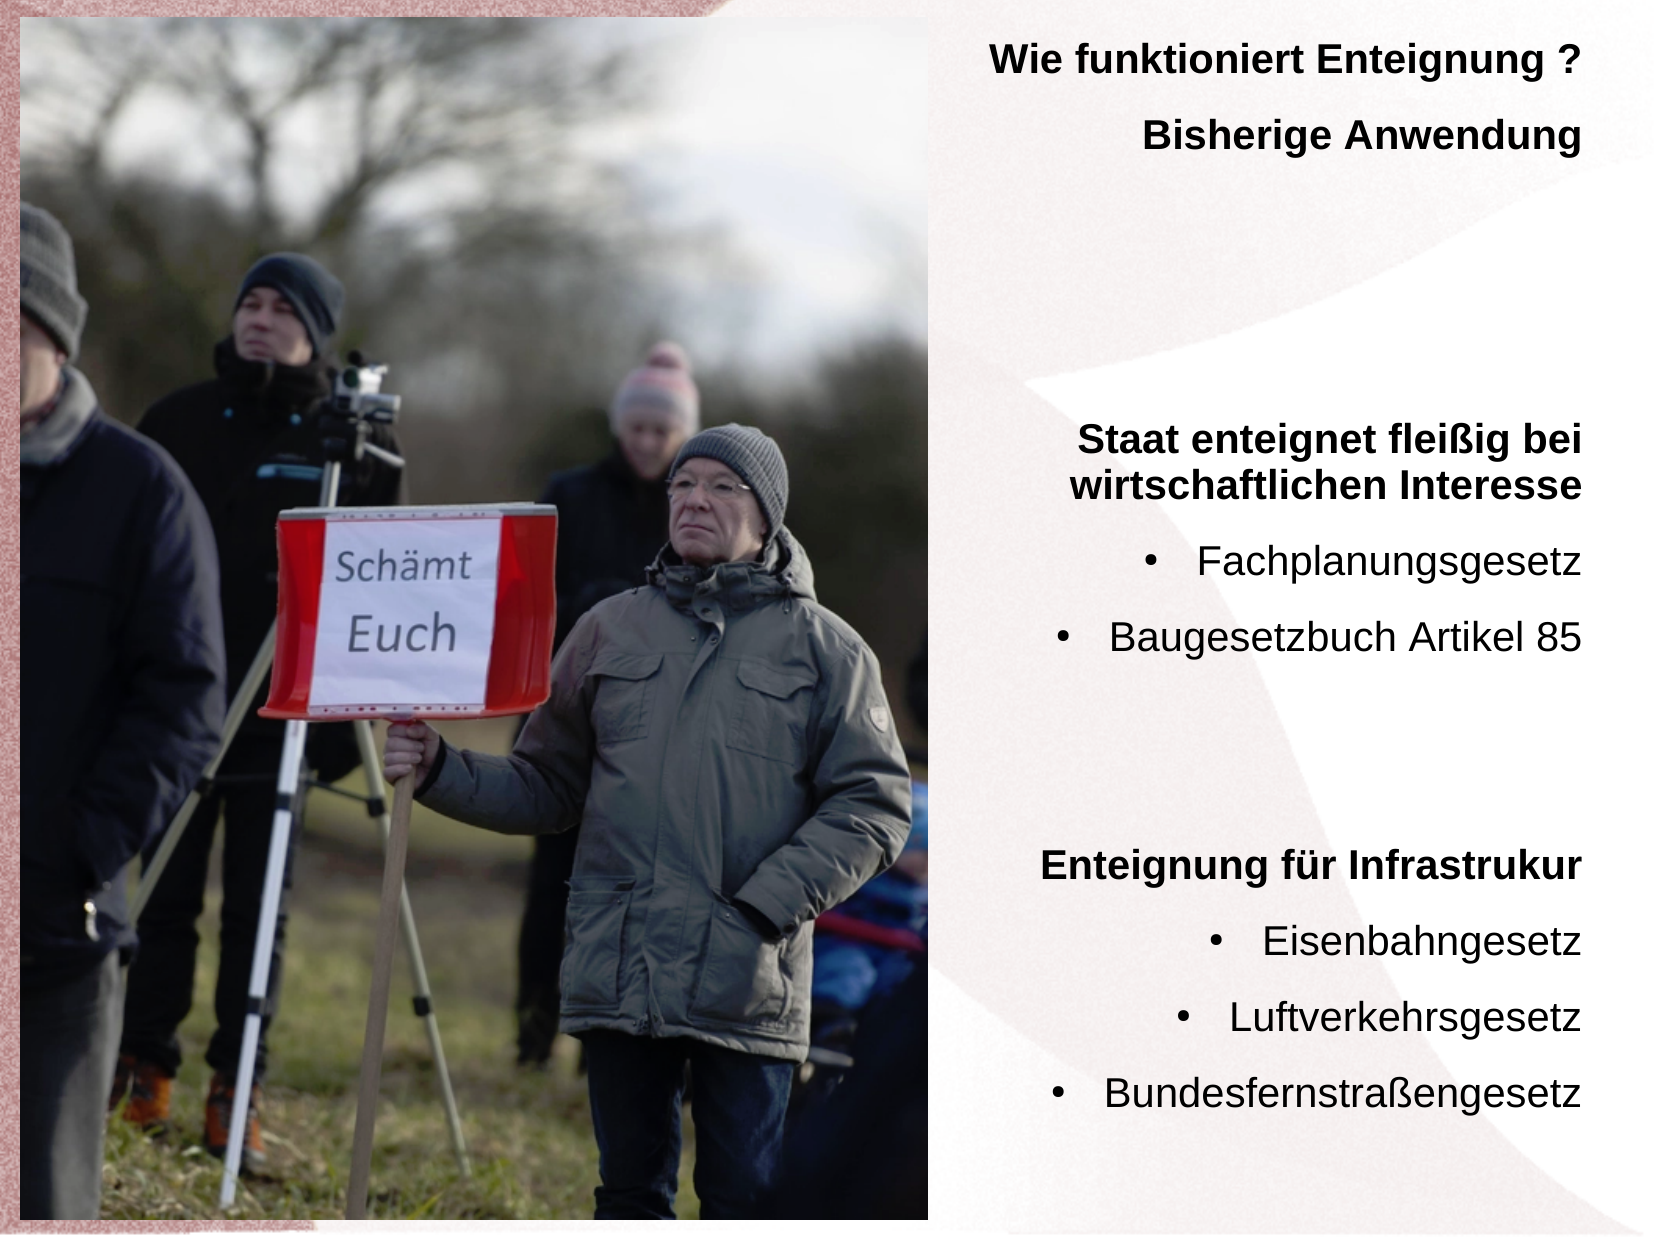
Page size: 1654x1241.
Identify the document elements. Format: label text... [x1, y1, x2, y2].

picture [0, 0, 1654, 1241]
list Wie funktioniert Enteignung ? Bisherige Anwendung Staat enteignet fleißig bei wirtschaftlichen Interesse Fachplanungsgesetz Baugesetzbuch Artikel 85 Enteignung für Infrastrukur Eisenbahngesetz Luftverkehrsgesetz Bundesfernstraßengesetz [874, 989, 1583, 1241]
list [141, 6, 1595, 989]
